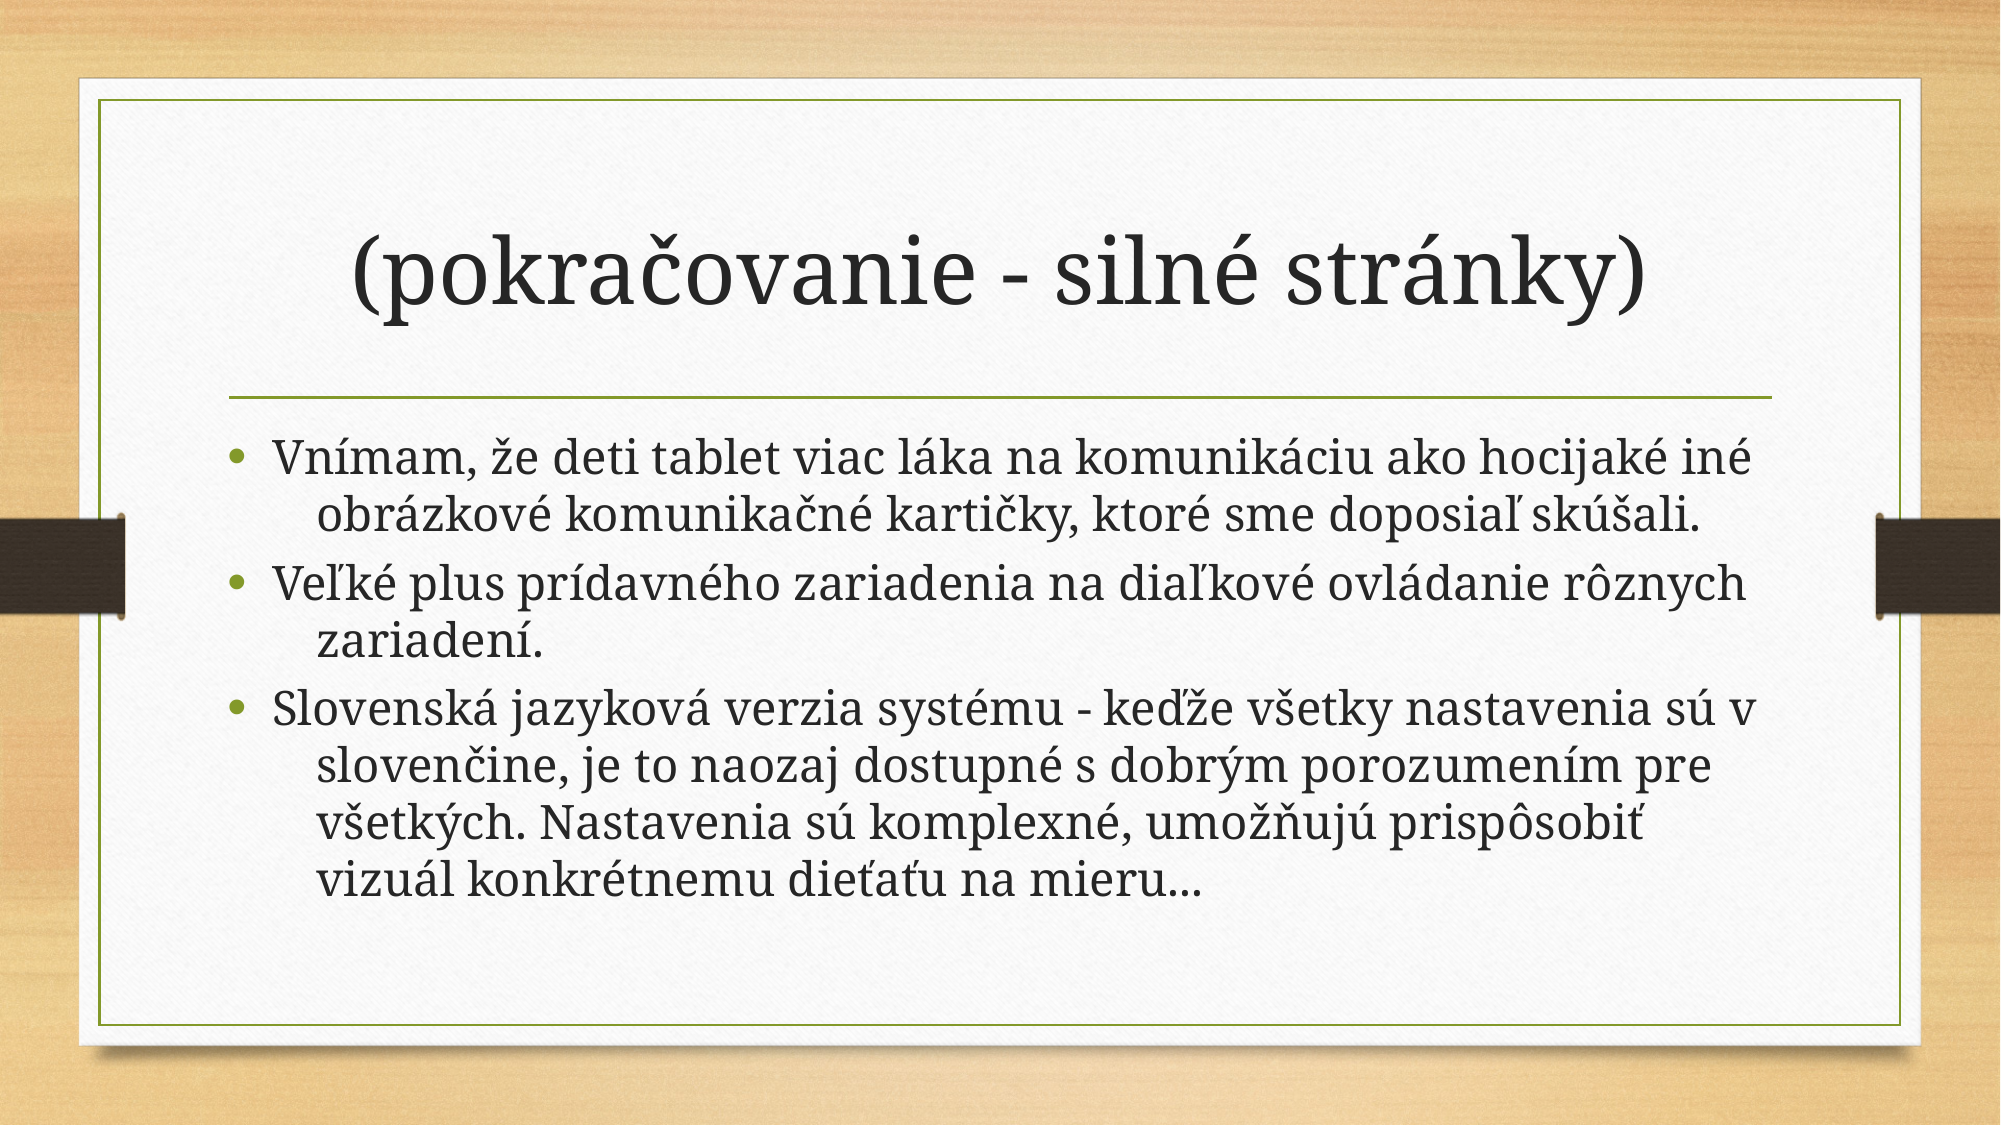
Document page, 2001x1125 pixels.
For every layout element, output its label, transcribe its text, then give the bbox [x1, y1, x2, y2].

title (pokračovanie - silné stránky) [212, 161, 1788, 376]
list Vnímam, že deti tablet viac láka na komunikáciu ako hocijaké iné obrázkové komunikačné kartičky, ktoré sme doposiaľ skúšali. Veľké plus prídavného zariadenia na diaľkové ovládanie rôznych zariadení. Slovenská jazyková verzia systému - keďže všetky nastavenia sú v slovenčine, je to naozaj dostupné s dobrým porozumením pre všetkých. Nastavenia sú komplexné, umožňujú prispôsobiť vizuál konkrétnemu dieťaťu na mieru... [212, 419, 1788, 964]
